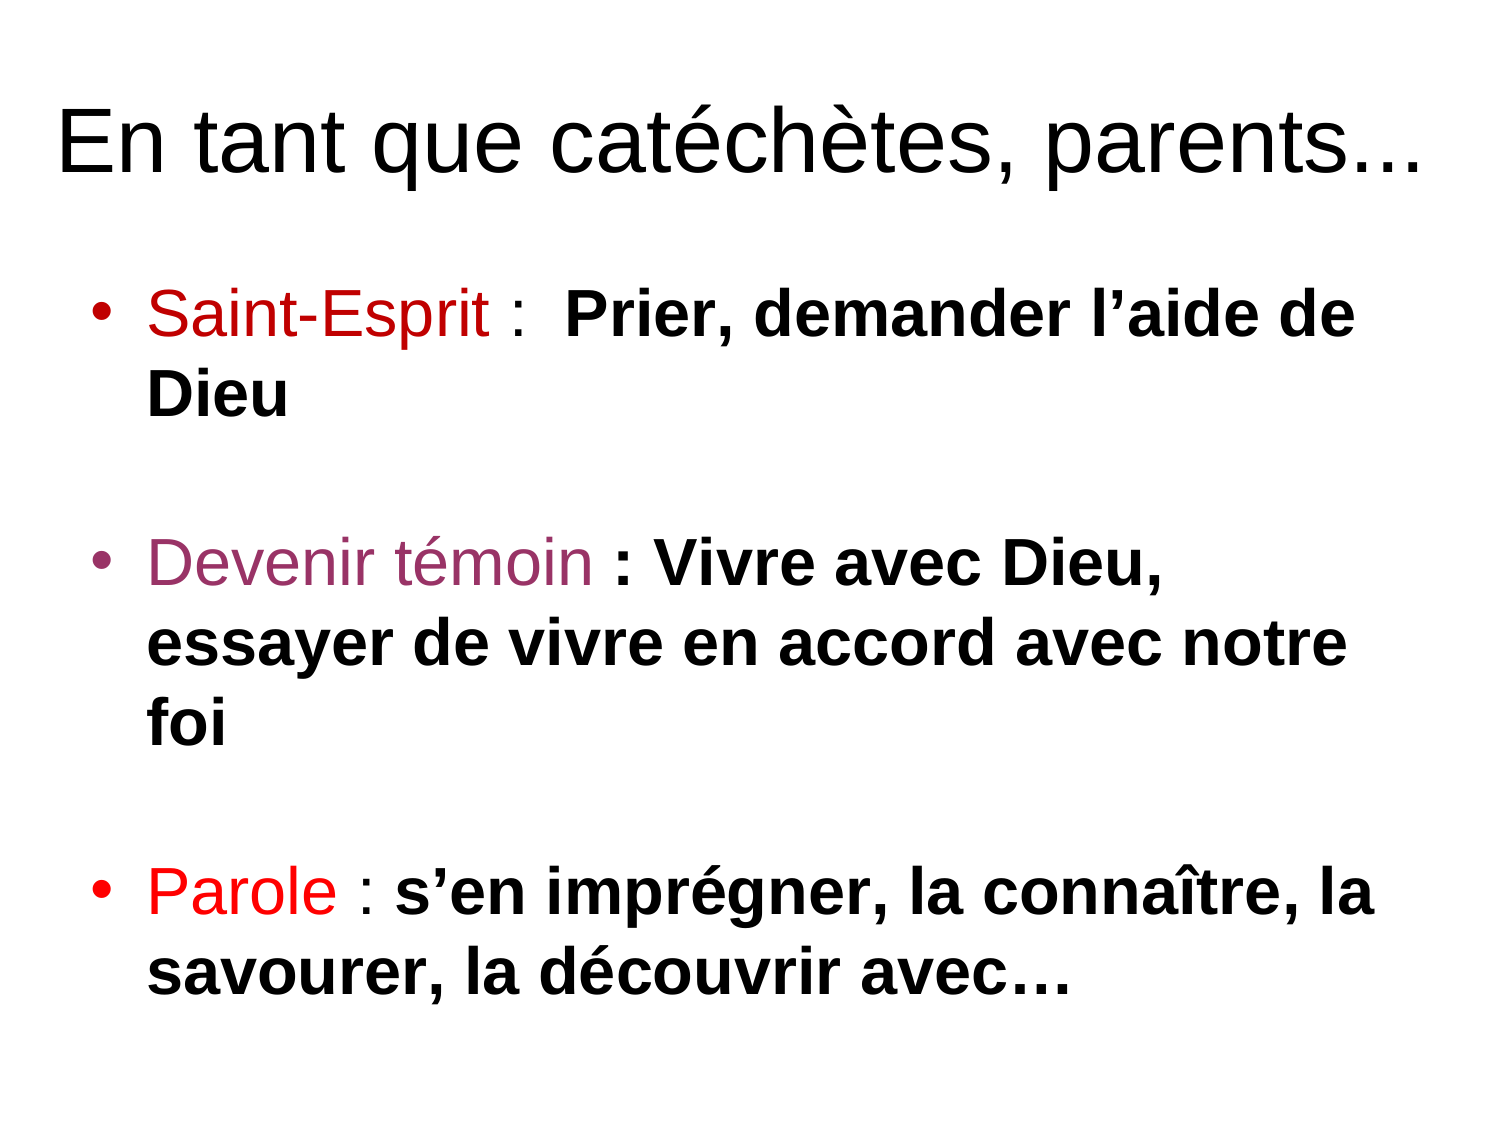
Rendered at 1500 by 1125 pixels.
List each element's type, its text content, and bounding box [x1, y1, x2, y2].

title En tant que catéchètes, parents... [29, 42, 1455, 230]
list Saint-Esprit : Prier, demander l’aide de Dieu Devenir témoin : Vivre avec Dieu, essayer de vivre en accord avec notre foi Parole : s’en imprégner, la connaître, la savourer, la découvrir avec… [75, 262, 1426, 1047]
